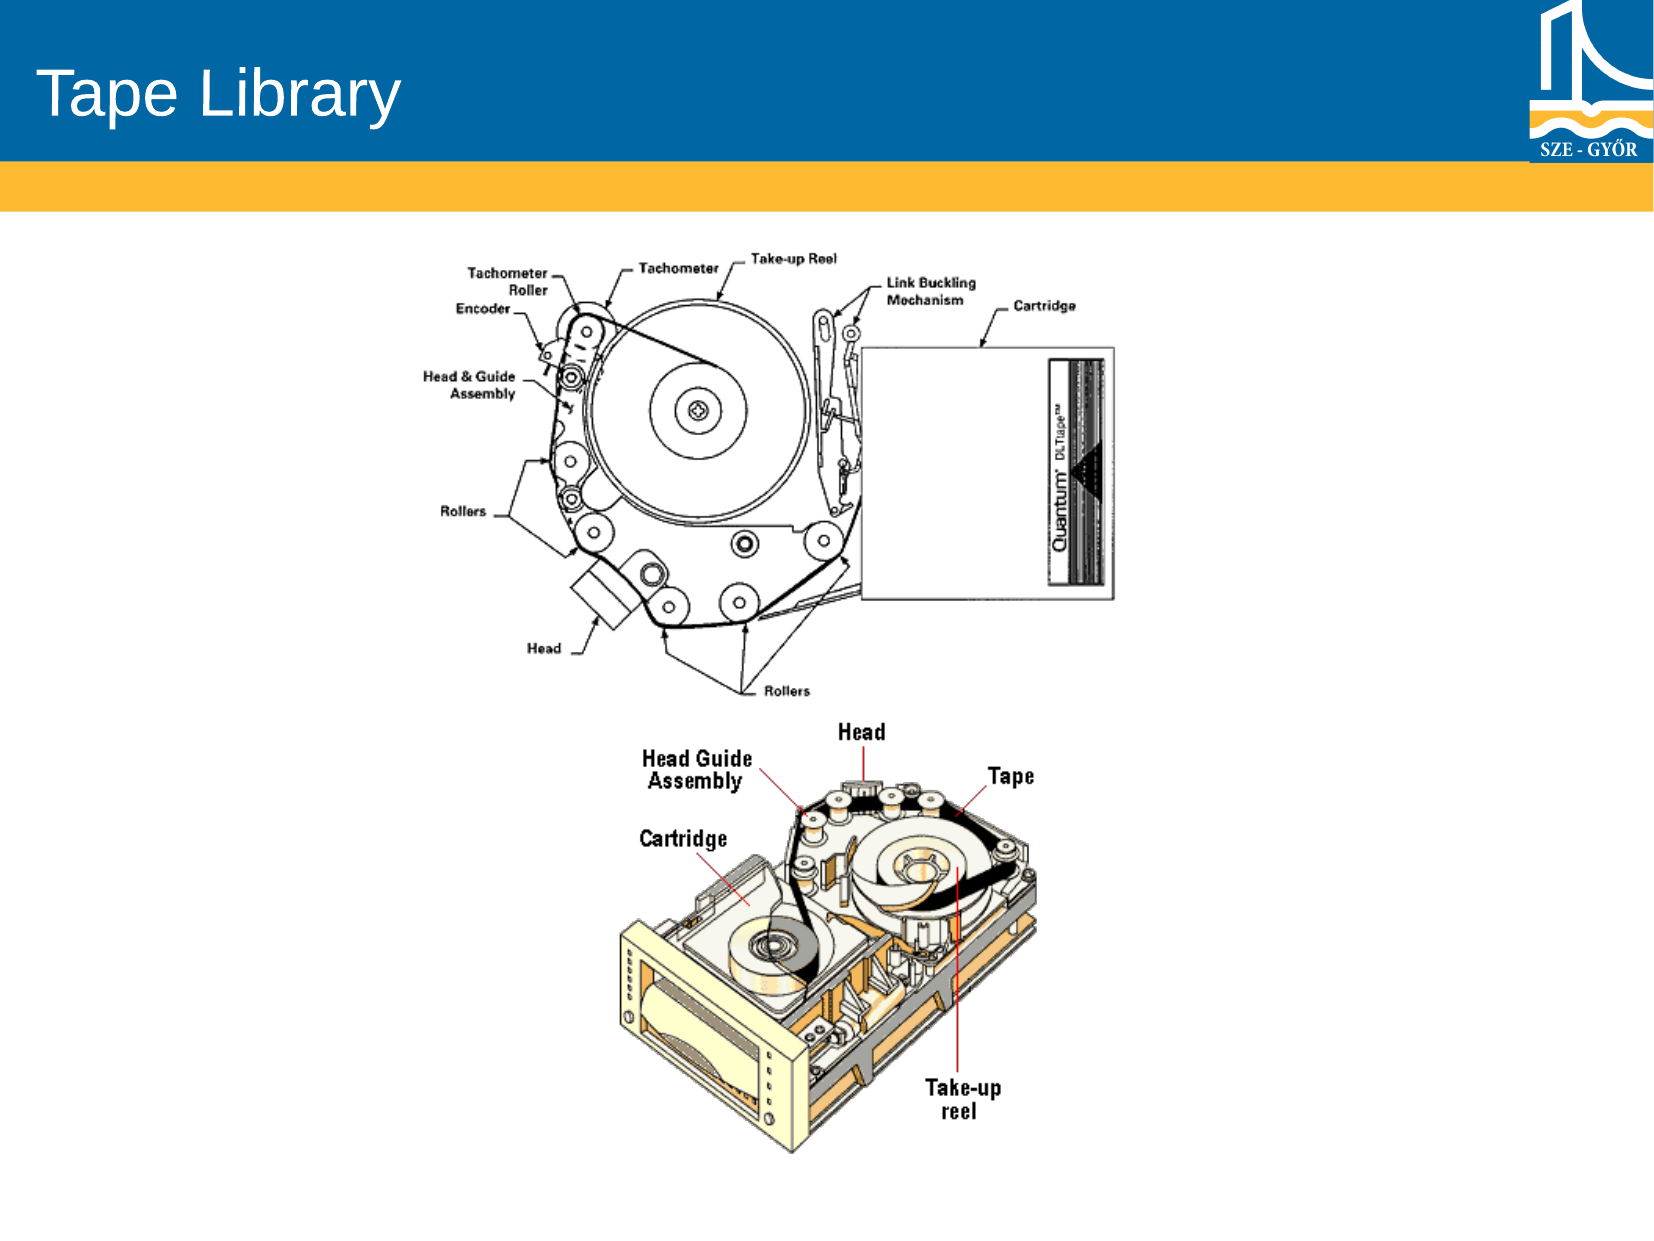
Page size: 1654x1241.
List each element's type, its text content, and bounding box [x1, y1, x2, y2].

picture [418, 244, 1123, 709]
picture [1529, 0, 1654, 163]
picture [617, 720, 1040, 1157]
text_box Tape Library [34, 48, 1524, 144]
